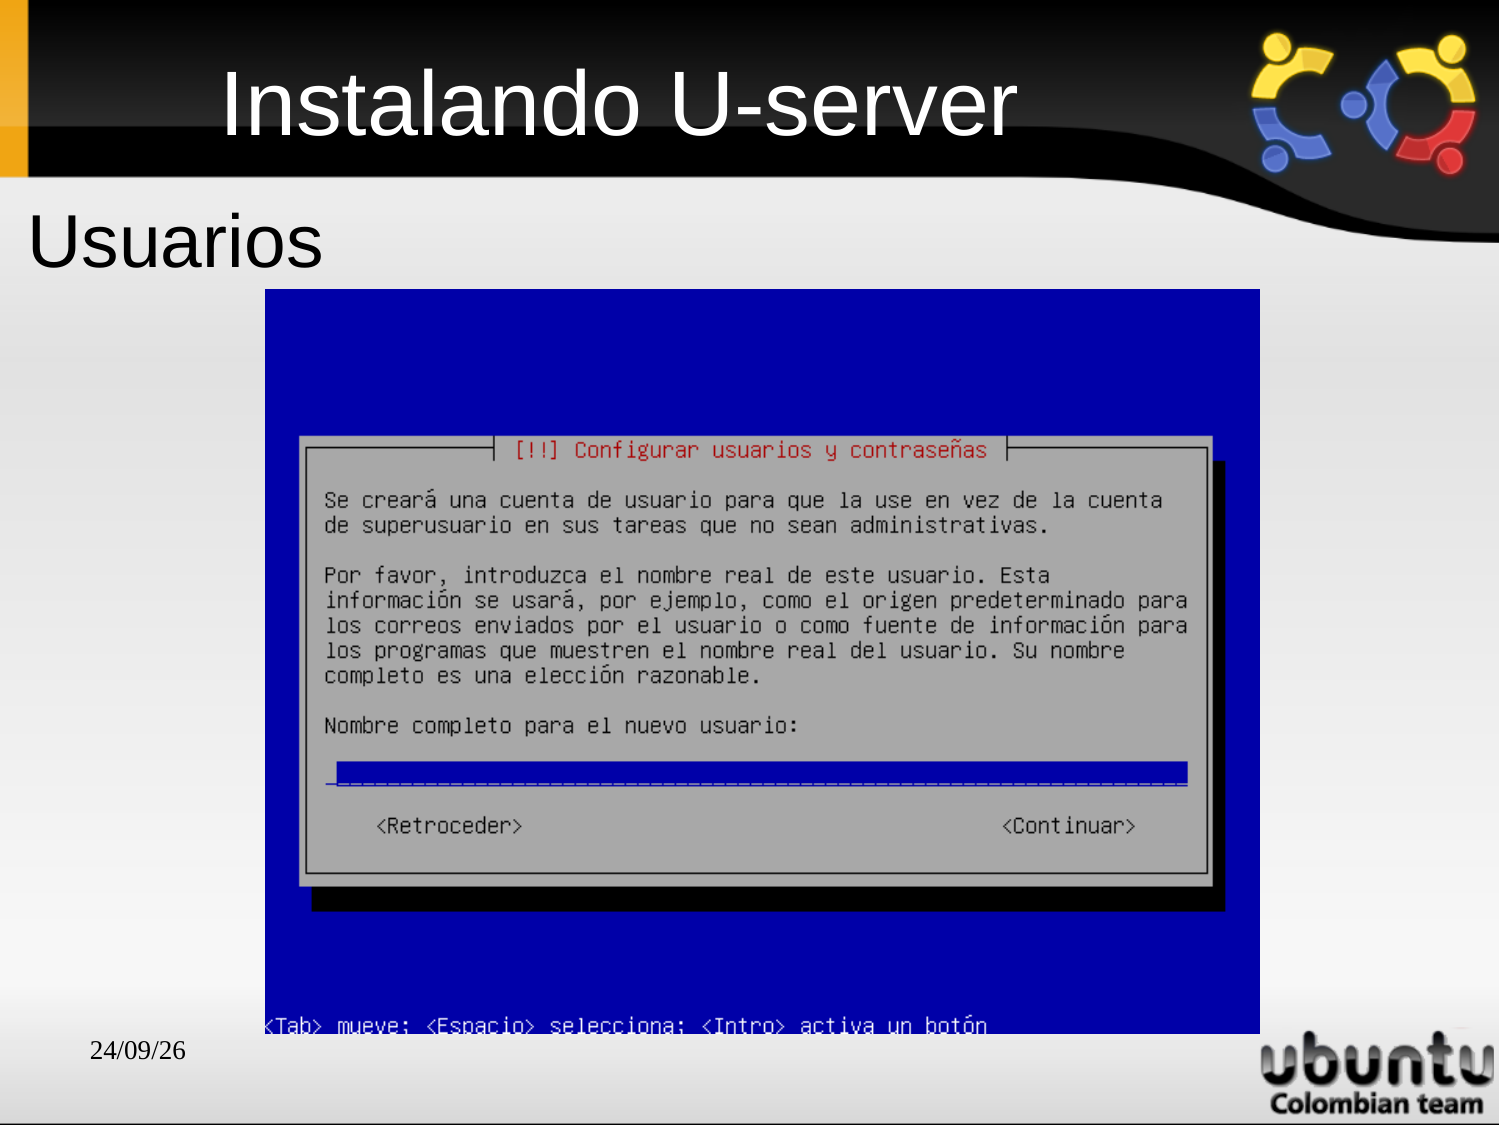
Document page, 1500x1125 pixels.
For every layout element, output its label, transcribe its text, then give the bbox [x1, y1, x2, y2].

picture [0, 0, 1499, 1125]
title Instalando U-server [59, 29, 1182, 178]
title Usuarios [27, 128, 1303, 356]
